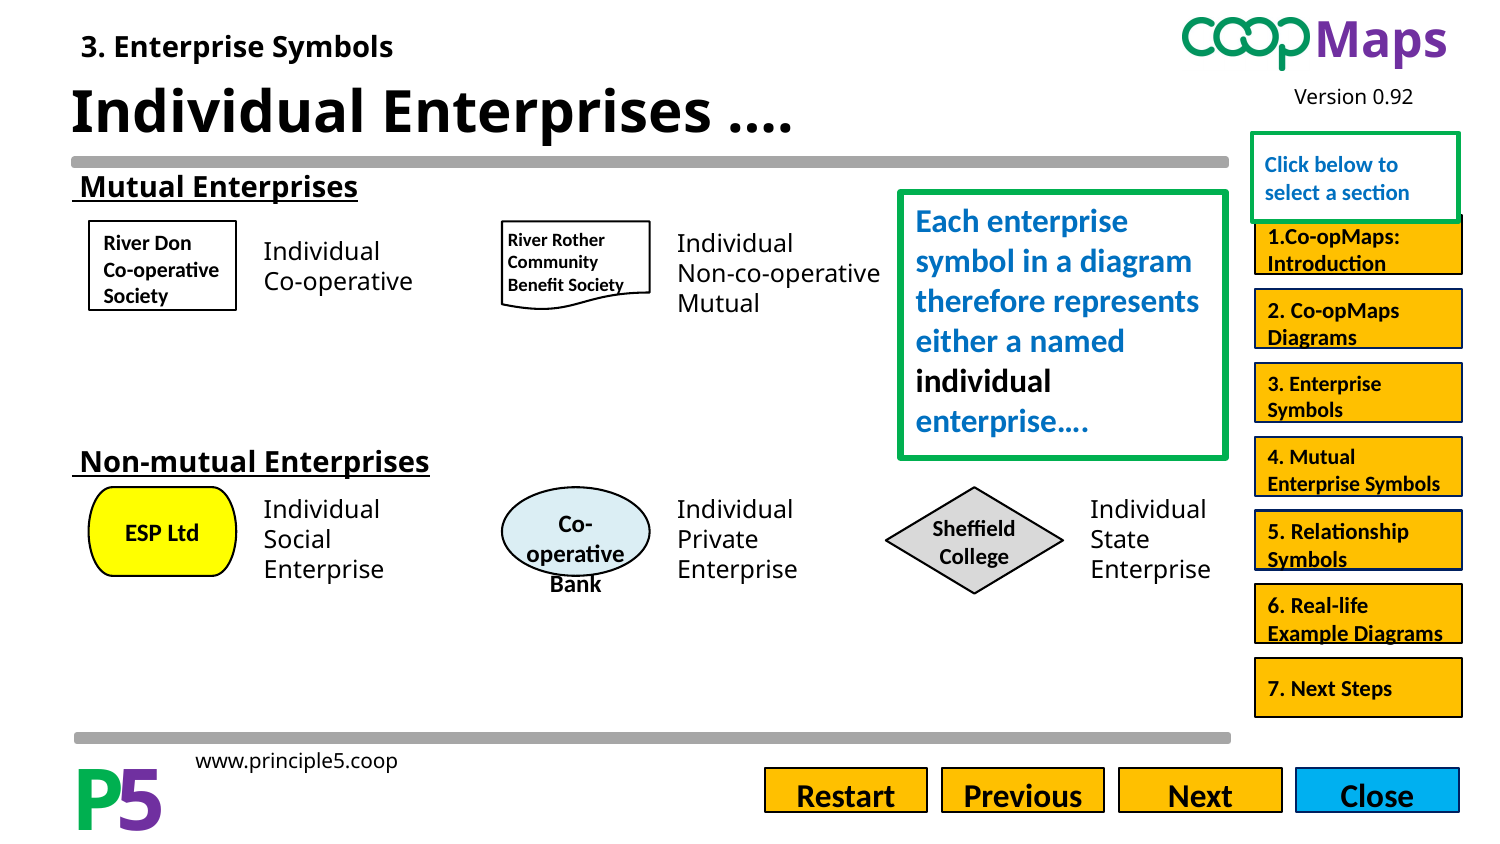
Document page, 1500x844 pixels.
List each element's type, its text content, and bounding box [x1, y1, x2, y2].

text_box Individual State Enterprise [1077, 487, 1241, 576]
text_box Previous [942, 767, 1105, 813]
text_box 3. Enterprise Symbols [1254, 362, 1462, 422]
text_box Co-operative Bank [501, 487, 650, 576]
text_box 5 [103, 744, 199, 827]
text_box Maps [1299, 0, 1460, 76]
text_box 2. Co-opMaps Diagrams [1254, 289, 1462, 349]
text_box Individual Private Enterprise [664, 487, 872, 576]
text_box River Don Co-operative Society [89, 221, 236, 310]
text_box 4. Mutual Enterprise Symbols [1254, 436, 1462, 496]
text_box 5. Relationship Symbols [1254, 510, 1462, 570]
text_box Individual Co-operative [250, 221, 443, 311]
text_box Next [1119, 767, 1282, 813]
picture [1181, 17, 1310, 71]
text_box Individual Enterprises …. [59, 67, 804, 152]
text_box Non-mutual Enterprises [59, 436, 443, 481]
text_box Close [1296, 767, 1459, 813]
text_box www.principle5.coop [177, 744, 473, 783]
text_box Each enterprise symbol in a diagram therefore represents either a named individual enterprise…. [901, 192, 1225, 458]
text_box 3. Enterprise Symbols [68, 22, 409, 71]
text_box Click below to select a section [1252, 132, 1459, 222]
text_box [76, 735, 1229, 742]
text_box ESP Ltd [88, 487, 237, 576]
text_box 1.Co-opMaps: Introduction [1254, 215, 1462, 275]
text_box Restart [764, 767, 928, 813]
text_box Individual Social Enterprise [250, 487, 429, 576]
text_box 6. Real-life Example Diagrams [1254, 584, 1462, 644]
text_box Mutual Enterprises [59, 162, 384, 207]
text_box River Rother Community Benefit Society [501, 221, 650, 309]
text_box 7. Next Steps [1254, 658, 1462, 718]
text_box Version 0.92 [1281, 73, 1459, 119]
text_box P [59, 738, 103, 827]
text_box Sheffield College [885, 487, 1064, 594]
text_box Individual Non-co-operative Mutual [664, 221, 901, 311]
text_box [74, 159, 1226, 166]
